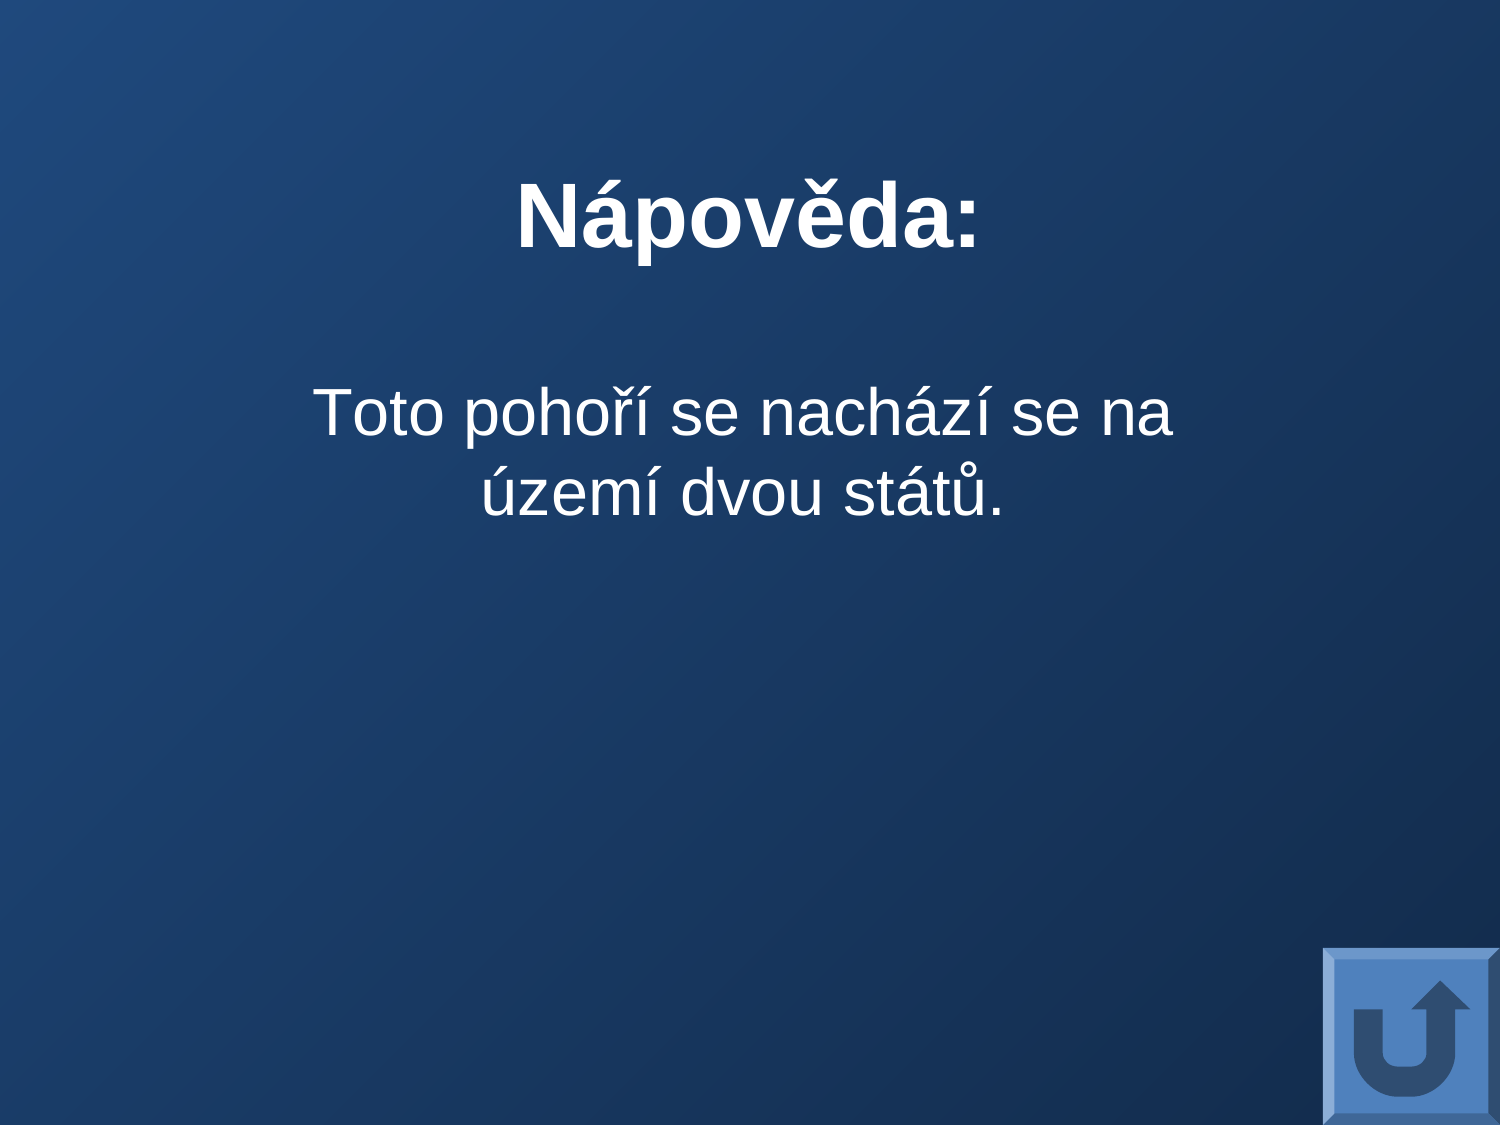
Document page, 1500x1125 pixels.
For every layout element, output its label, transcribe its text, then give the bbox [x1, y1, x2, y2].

text_box Toto pohoří se nachází se na území dvou států. [218, 361, 1269, 650]
title Nápověda: [112, 90, 1388, 332]
text_box [1324, 947, 1500, 1125]
